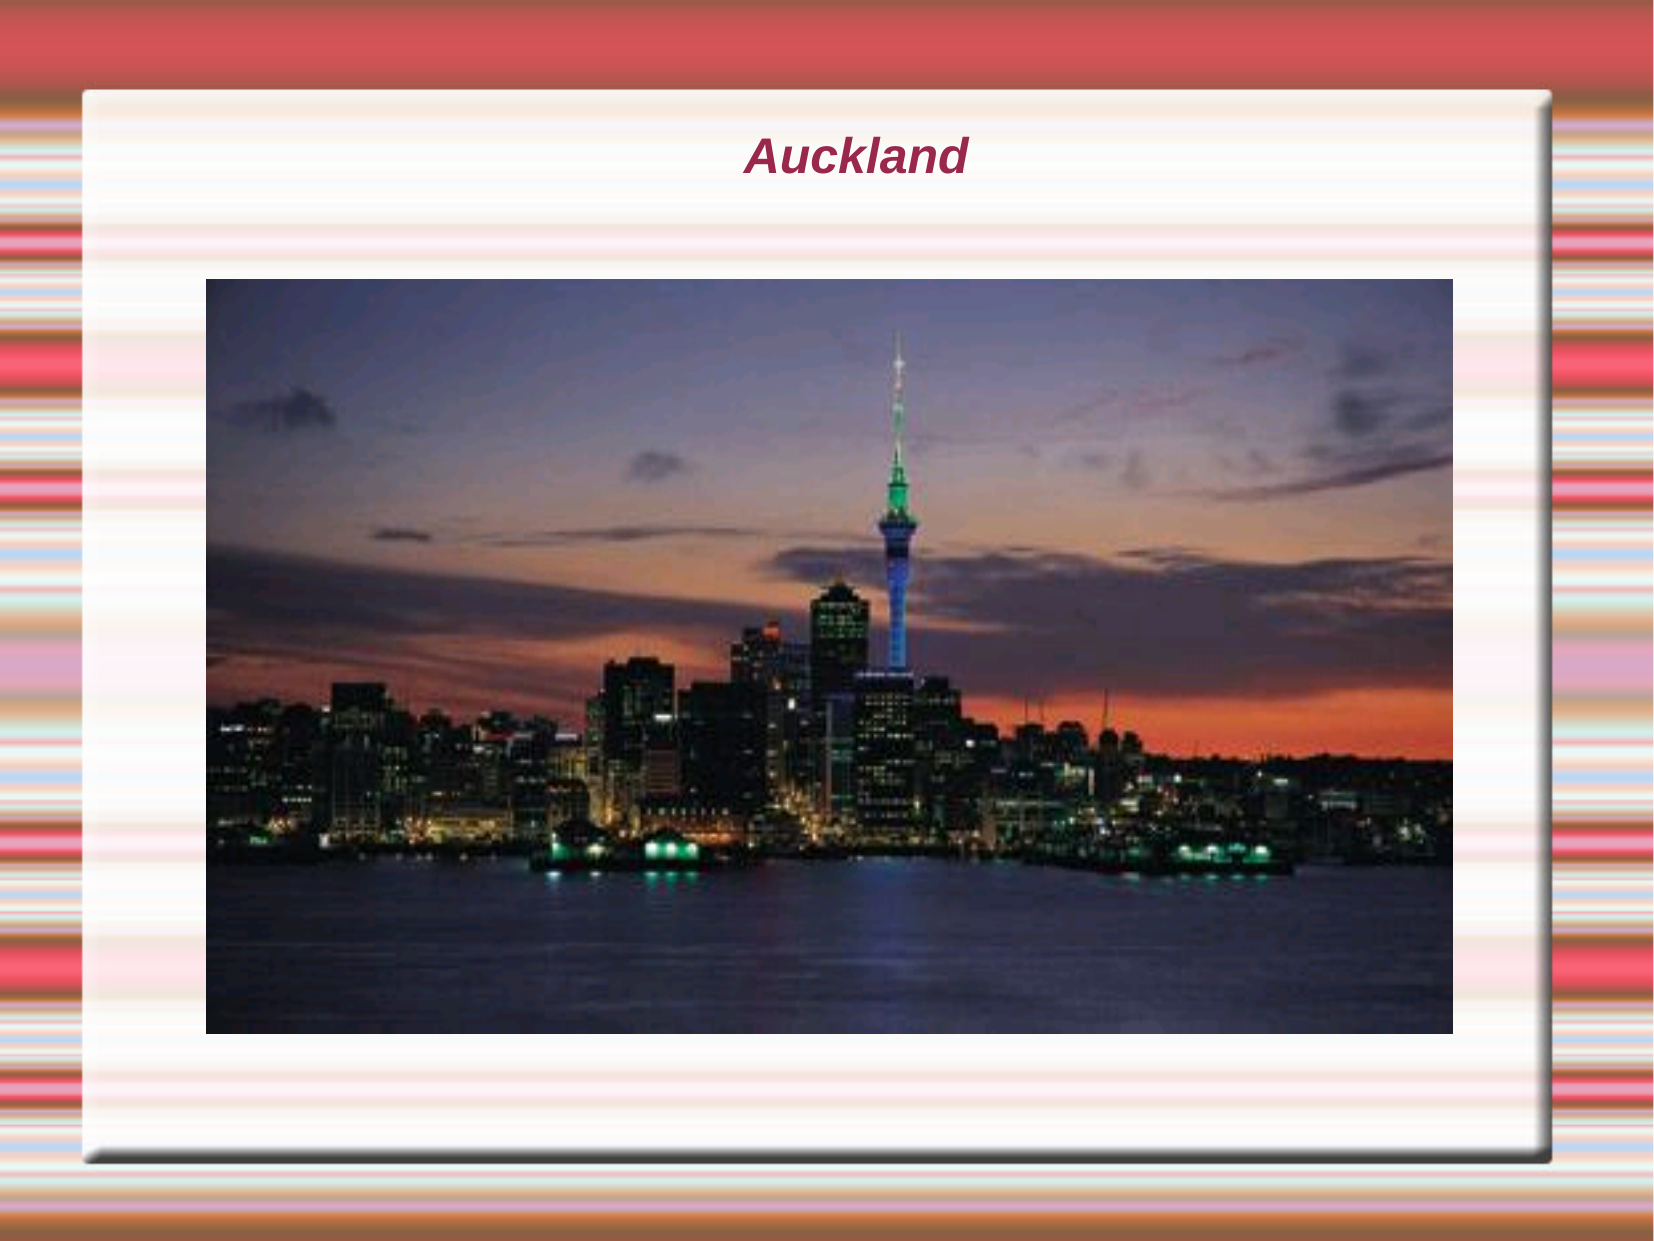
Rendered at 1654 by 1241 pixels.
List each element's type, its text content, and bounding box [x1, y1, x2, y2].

picture [0, 0, 1654, 1241]
title Auckland [82, 49, 1571, 257]
